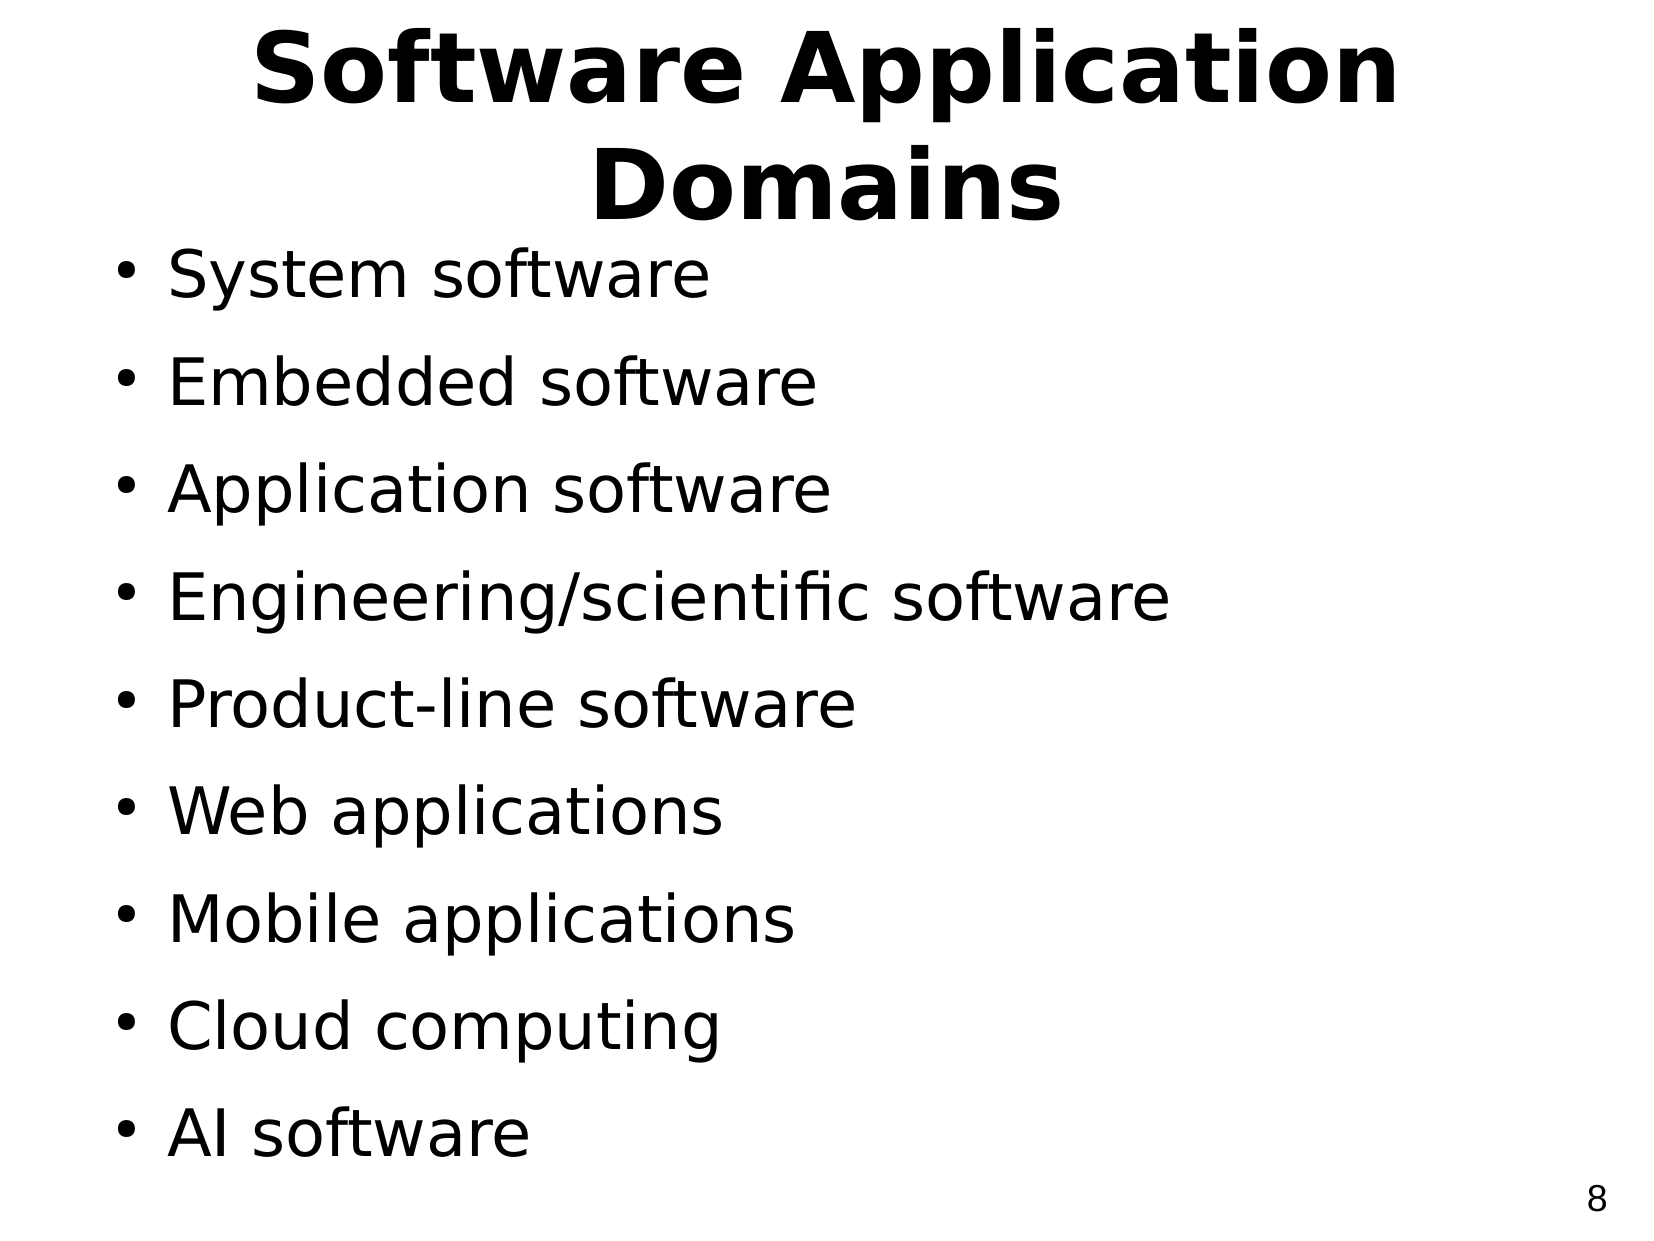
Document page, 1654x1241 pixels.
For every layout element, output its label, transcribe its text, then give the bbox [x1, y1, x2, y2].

list System software Embedded software Application software Engineering/scientific software Product-line software Web applications Mobile applications Cloud computing AI software [82, 225, 1538, 1186]
title Software Application Domains [82, 49, 1571, 196]
